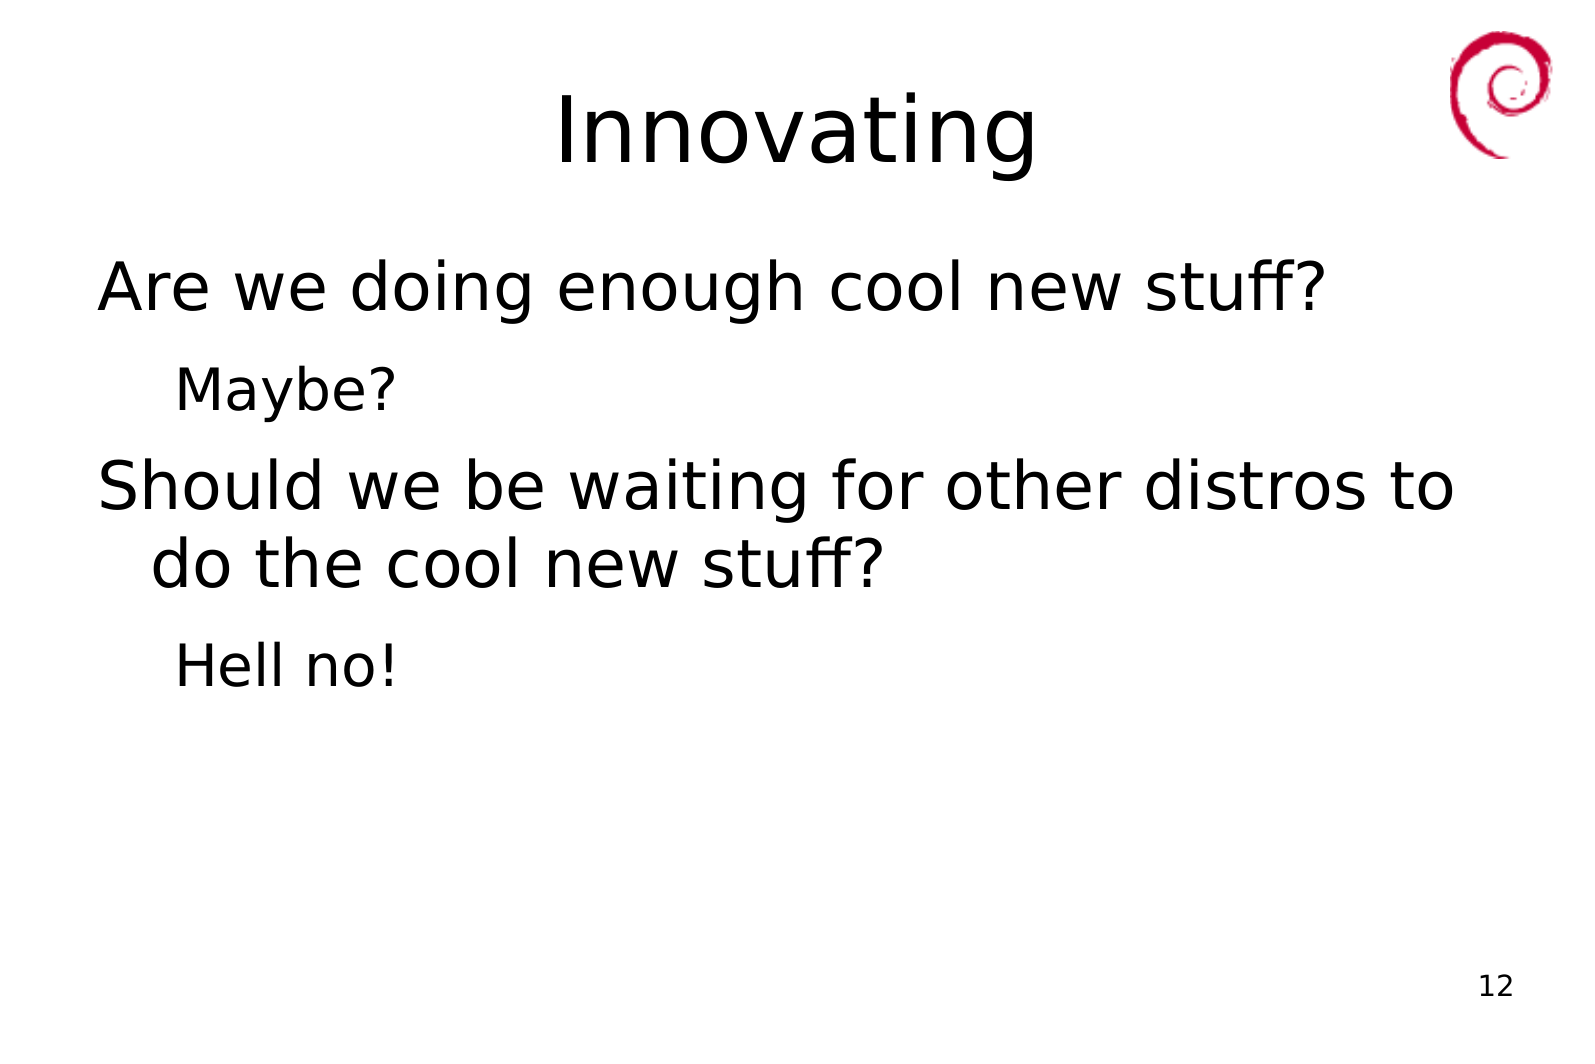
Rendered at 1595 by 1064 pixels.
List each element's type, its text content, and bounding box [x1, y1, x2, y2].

title Innovating [79, 49, 1515, 213]
picture [1450, 31, 1555, 159]
list Are we doing enough cool new stuff? Maybe? Should we be waiting for other distros to do the cool new stuff? Hell no! [79, 248, 1515, 936]
